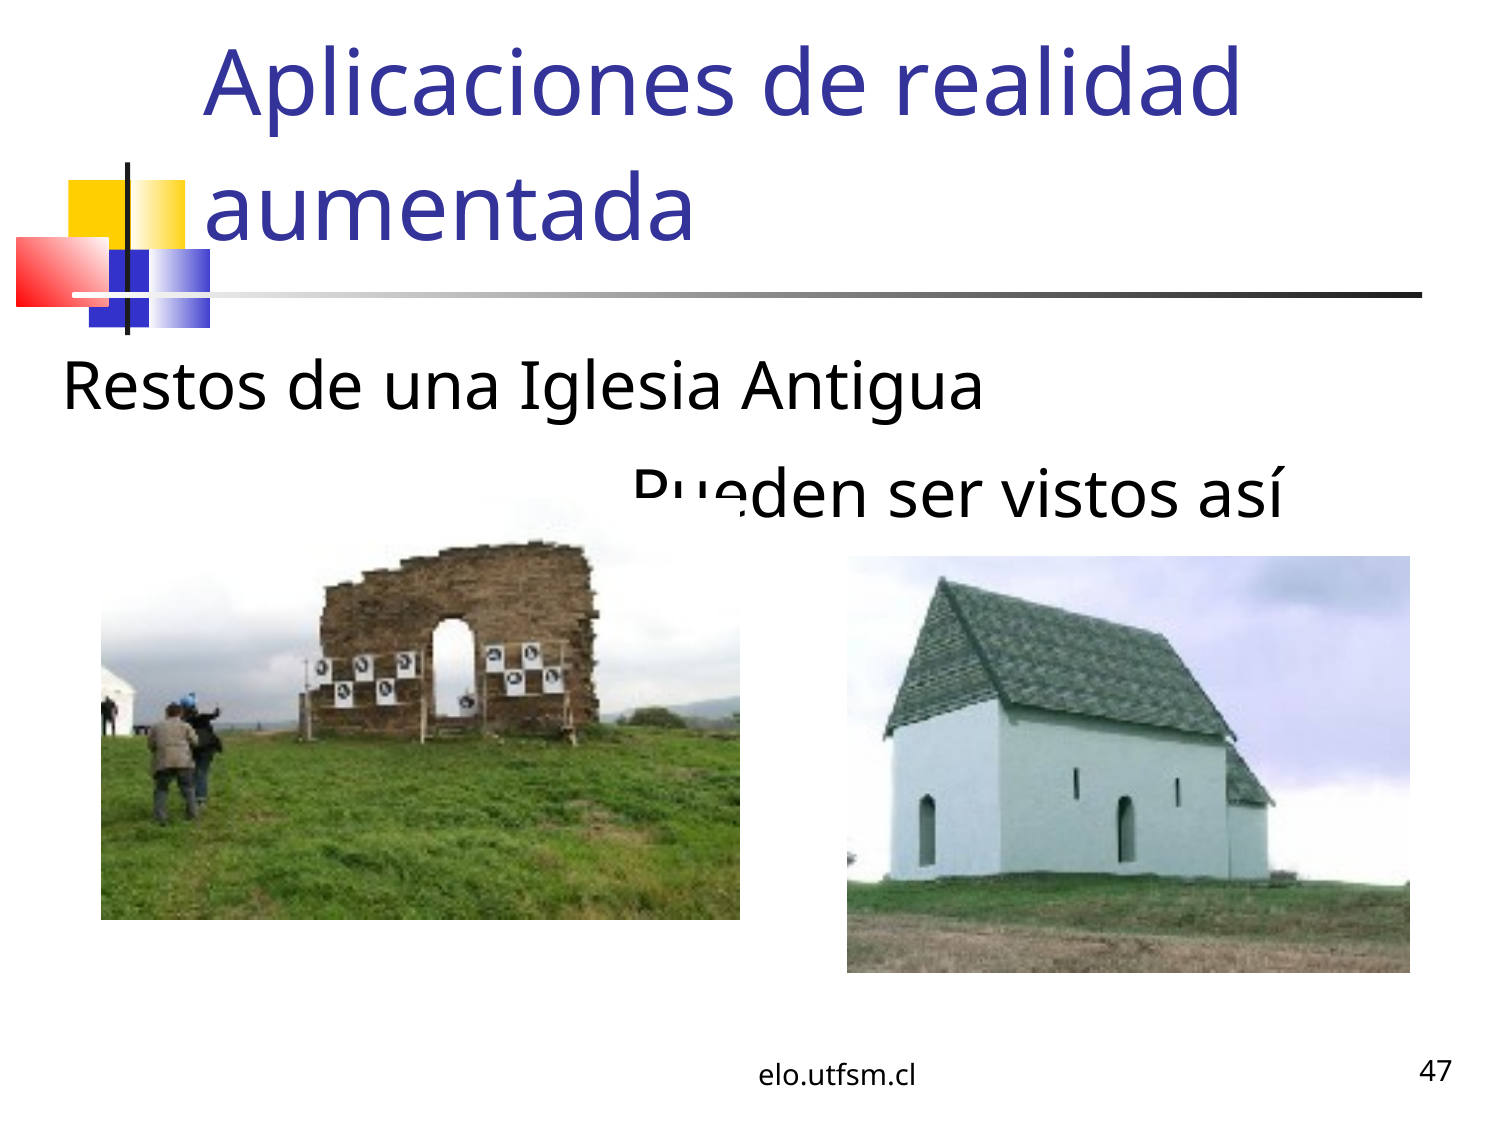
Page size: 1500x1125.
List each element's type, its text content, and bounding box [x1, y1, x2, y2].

text_box <number> [1155, 1024, 1468, 1100]
text_box elo.utfsm.cl [599, 1024, 1075, 1100]
picture [847, 556, 1410, 973]
list Restos de una Iglesia Antigua Pueden ser vistos así [46, 331, 1469, 1007]
picture [101, 498, 740, 920]
title Aplicaciones de realidad aumentada [188, 35, 1269, 276]
